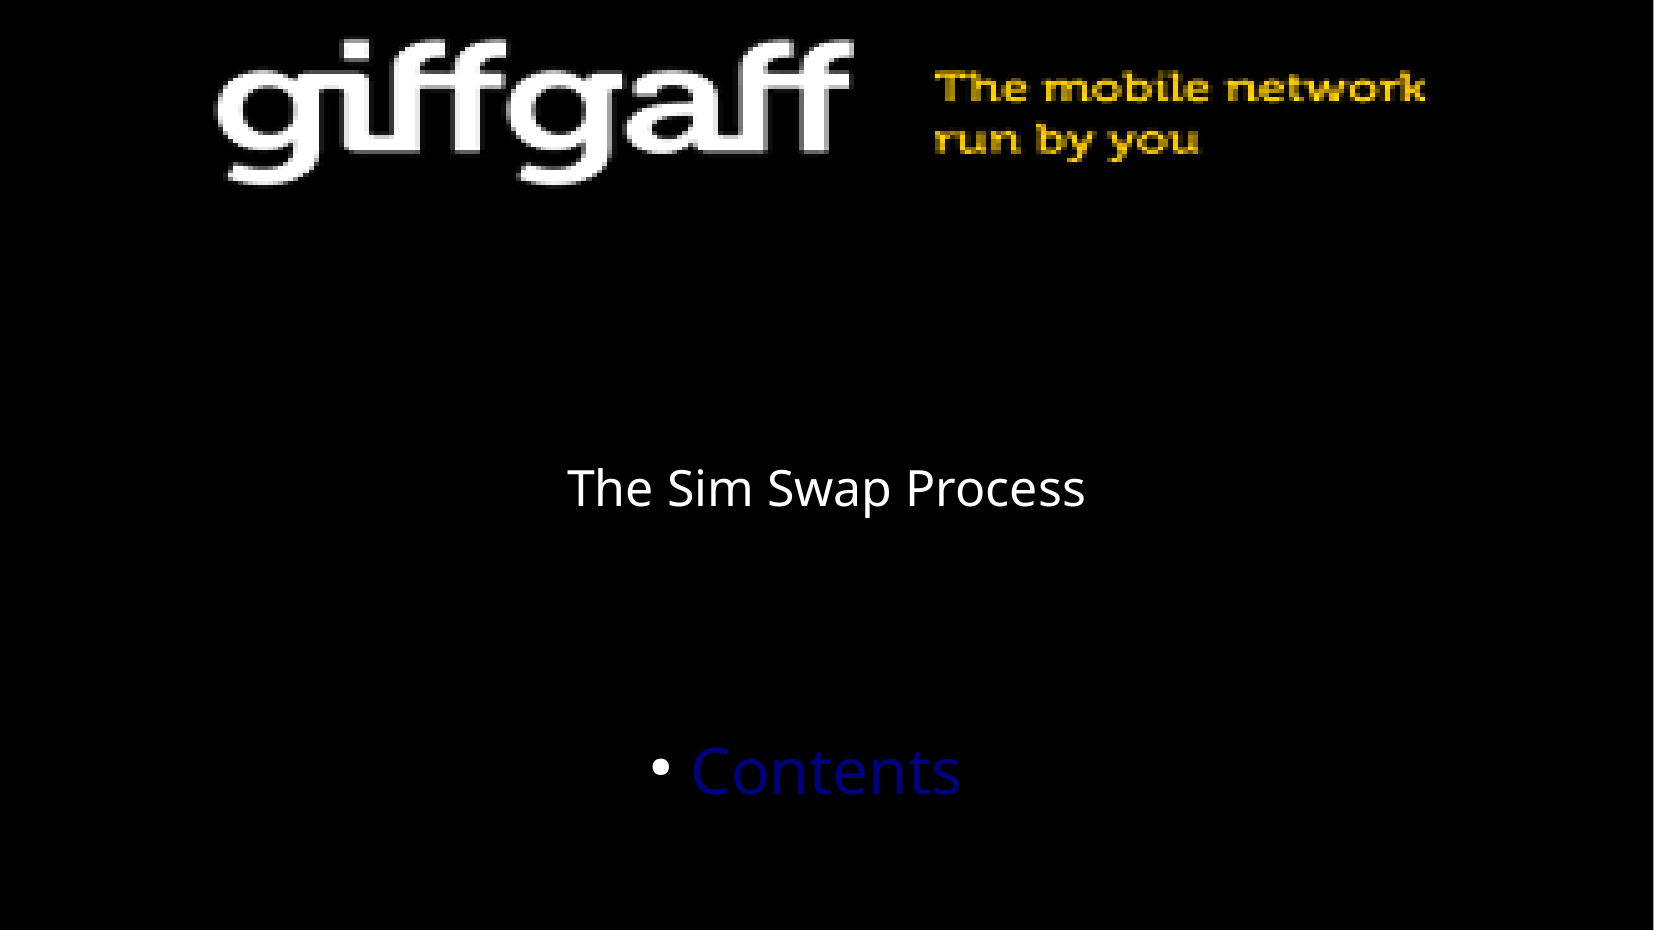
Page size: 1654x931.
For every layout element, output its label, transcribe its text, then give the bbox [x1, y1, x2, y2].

subtitle The Sim Swap Process [82, 217, 1571, 758]
text_box Contents [636, 725, 1031, 814]
picture [213, 36, 1441, 193]
